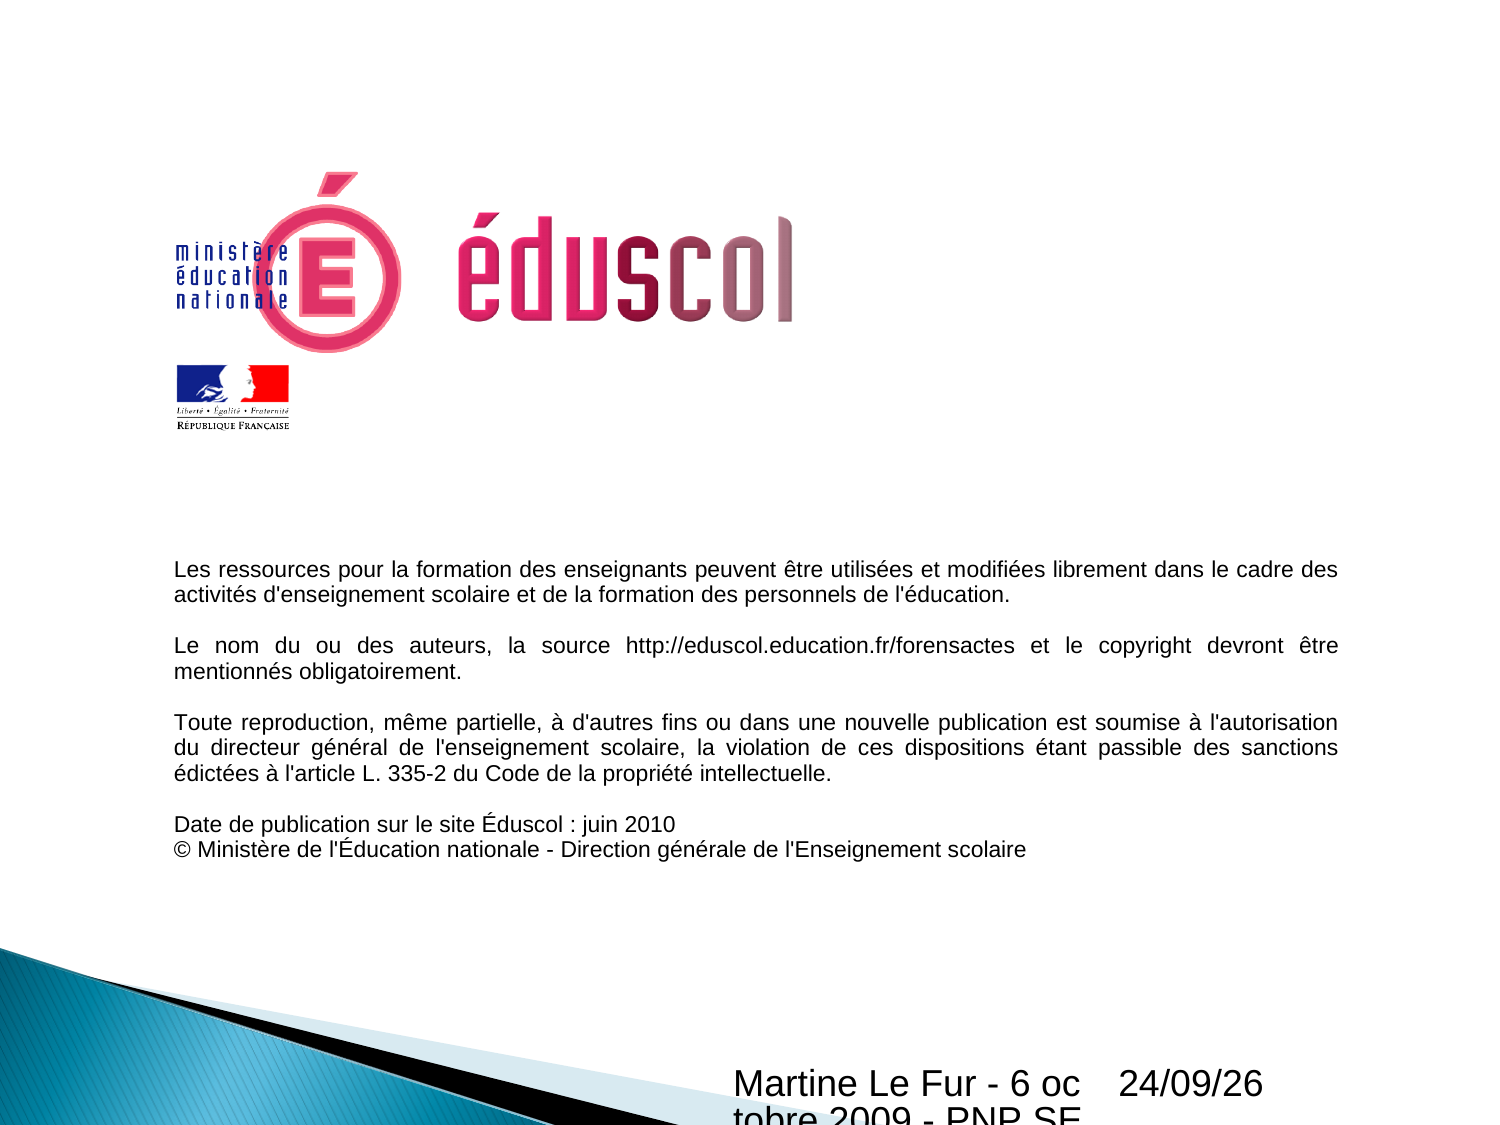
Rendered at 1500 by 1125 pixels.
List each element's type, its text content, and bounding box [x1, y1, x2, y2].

picture [170, 168, 408, 434]
picture [450, 210, 793, 323]
picture [0, 946, 559, 1125]
text_box Les ressources pour la formation des enseignants peuvent être utilisées et modifiées librement dans le cadre des activités d'enseignement scolaire et de la formation des personnels de l'éducation. Le nom du ou des auteurs, la source http://eduscol.education.fr/forensactes et le copyright devront être mentionnés obligatoirement. Toute reproduction, même partielle, à d'autres fins ou dans une nouvelle publication est soumise à l'autorisation du directeur général de l'enseignement scolaire, la violation de ces dispositions étant passible des sanctions édictées à l'article L. 335-2 du Code de la propriété intellectuelle. Date de publication sur le site Éduscol : juin 2010 © Ministère de l'Éducation nationale - Direction générale de l'Enseignement scolaire [160, 548, 1353, 906]
